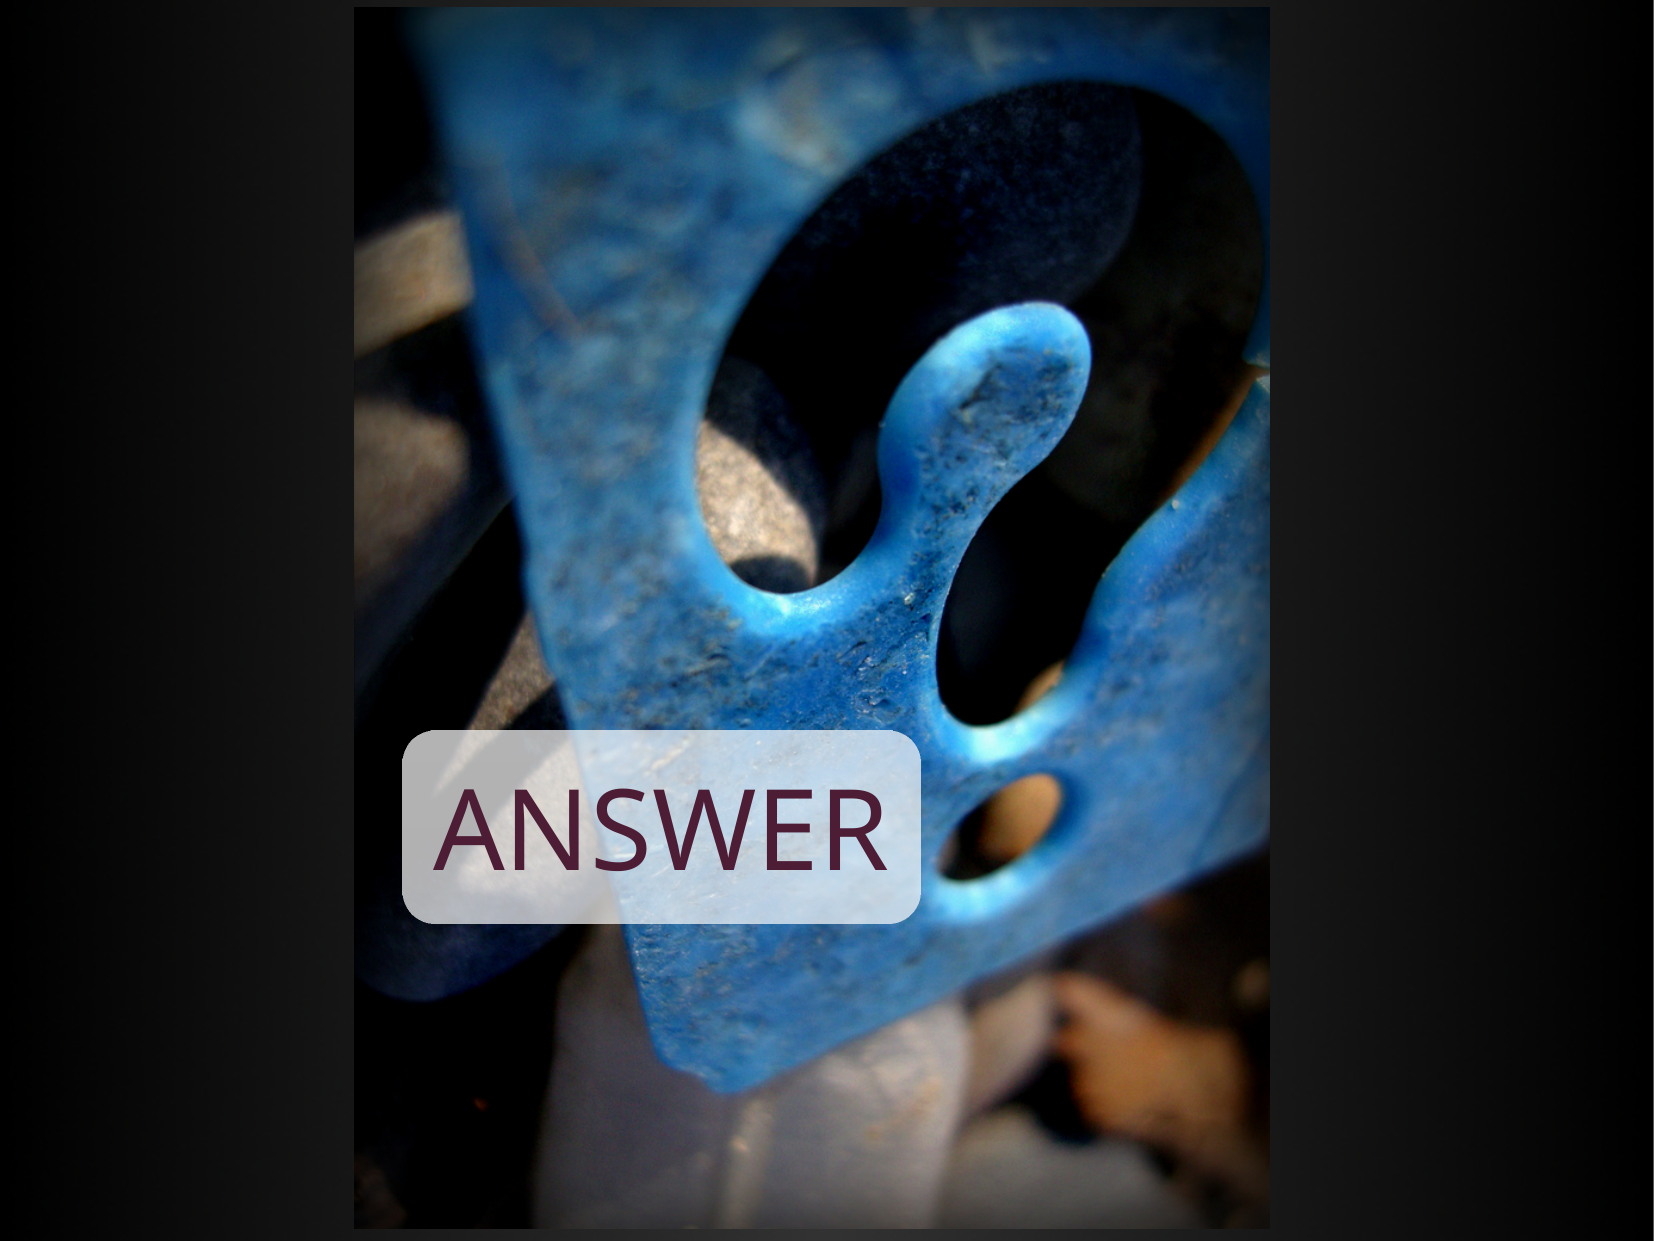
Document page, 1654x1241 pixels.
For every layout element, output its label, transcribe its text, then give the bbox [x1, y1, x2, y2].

text_box ANSWER [402, 730, 921, 924]
picture [0, 0, 1654, 1241]
